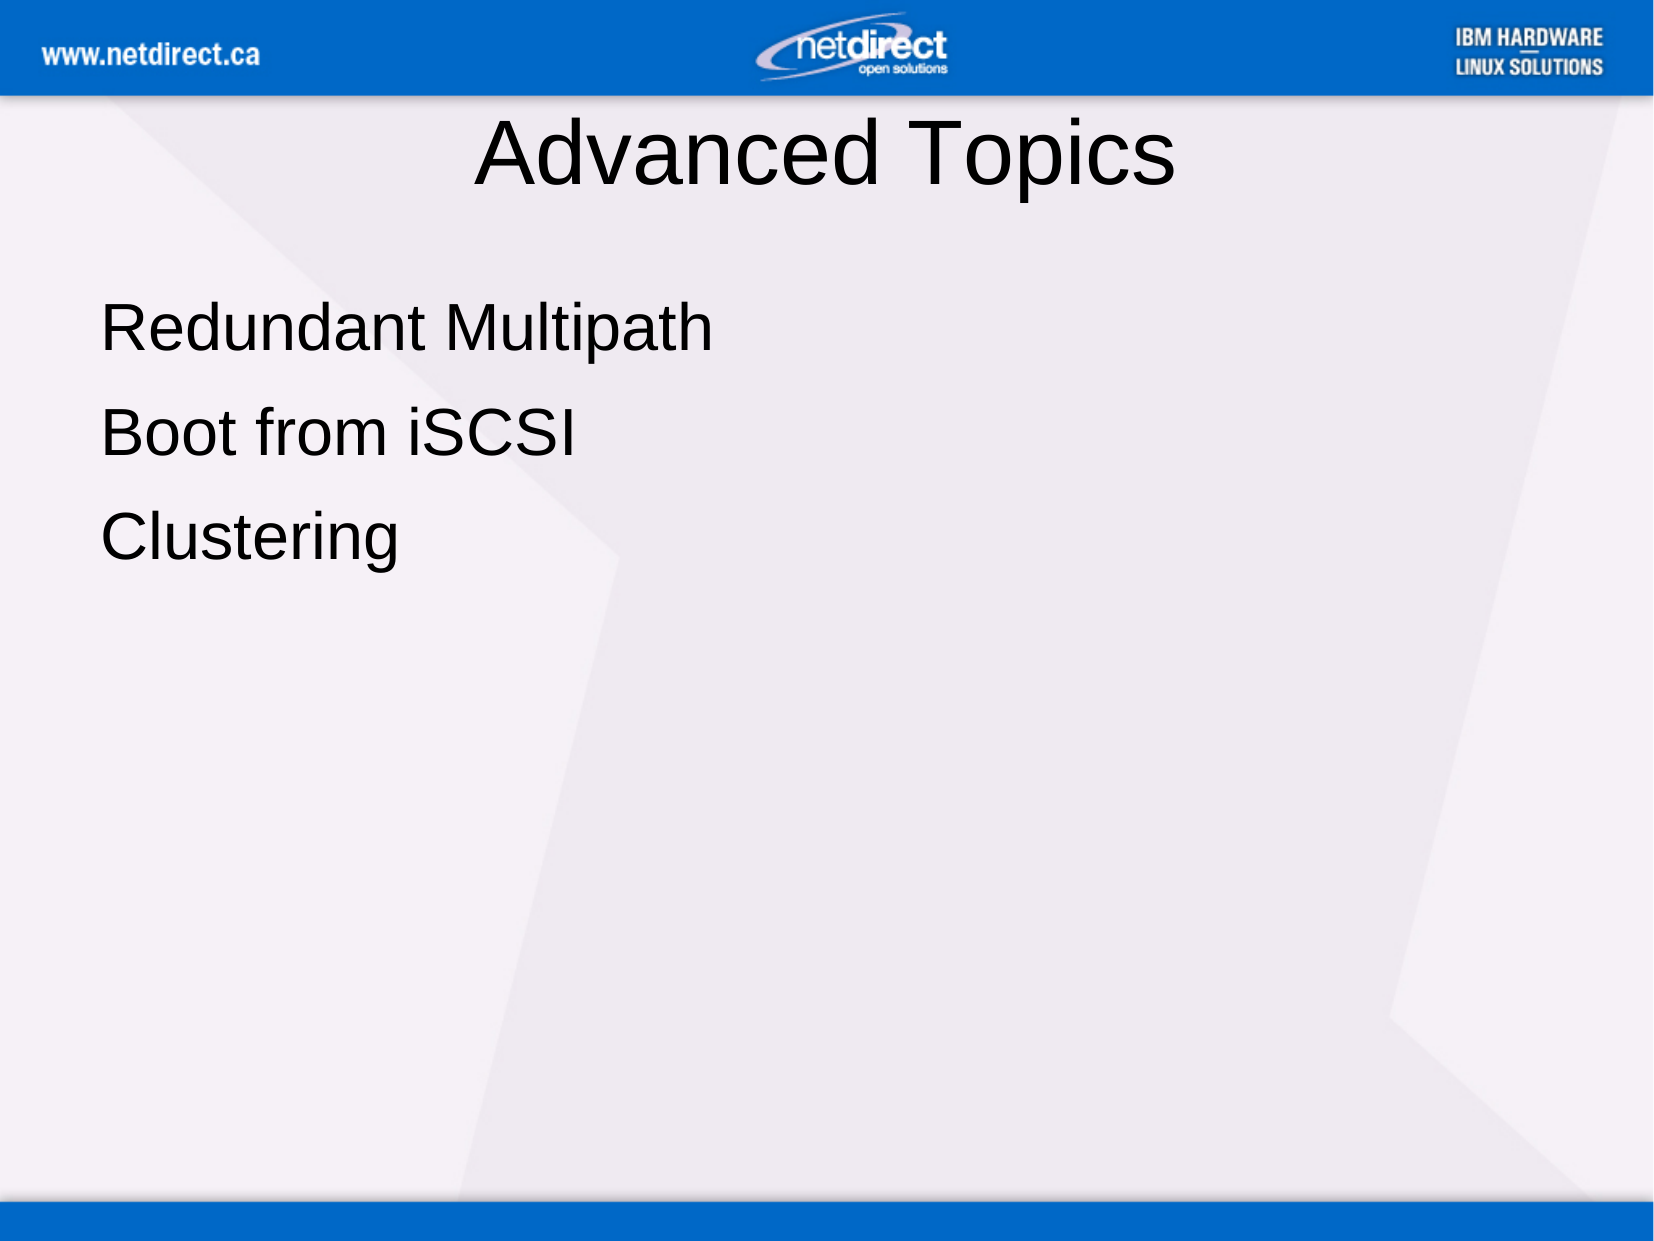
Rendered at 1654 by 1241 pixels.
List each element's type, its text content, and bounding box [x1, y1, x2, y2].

list Redundant Multipath Boot from iSCSI Clustering [82, 290, 1571, 1094]
title Advanced Topics [82, 56, 1571, 250]
picture [0, 0, 1654, 1241]
